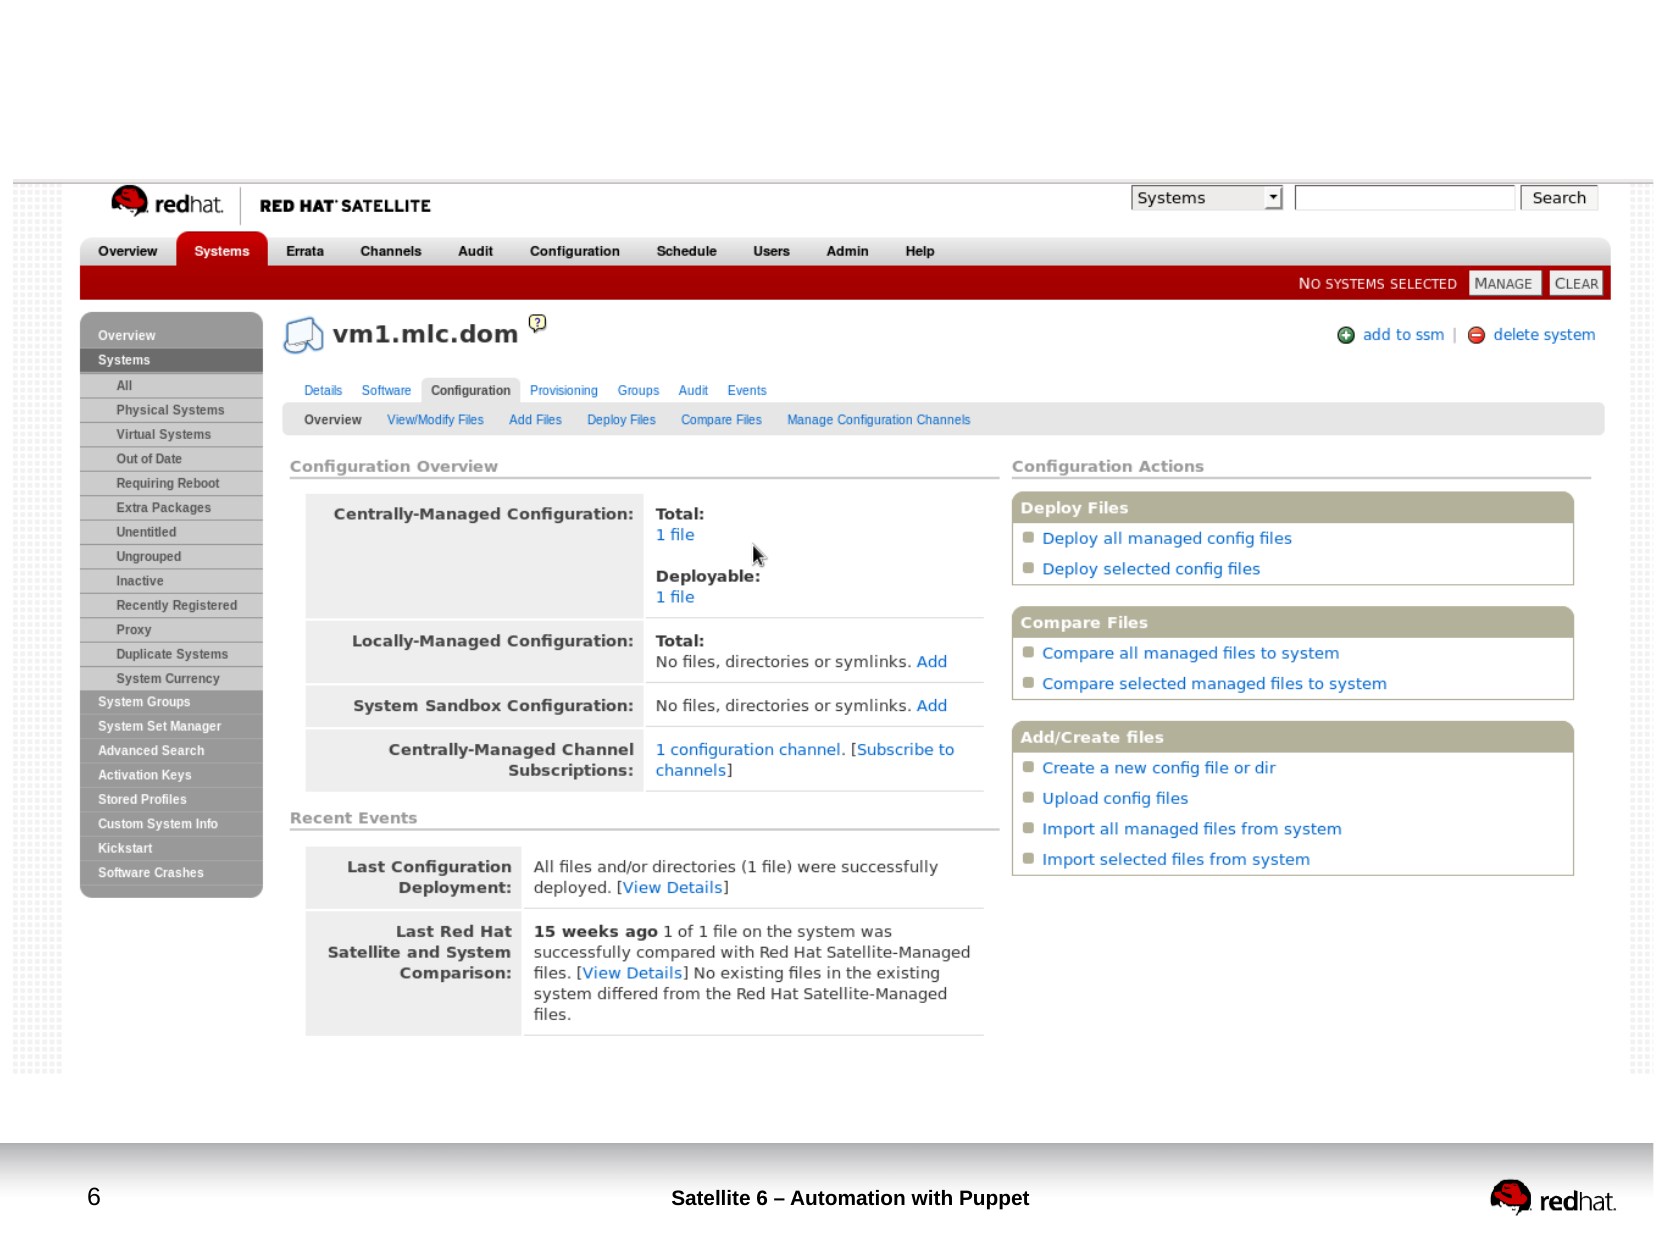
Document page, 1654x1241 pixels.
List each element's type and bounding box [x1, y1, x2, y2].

picture [0, 1143, 1654, 1241]
picture [13, 179, 1654, 1075]
